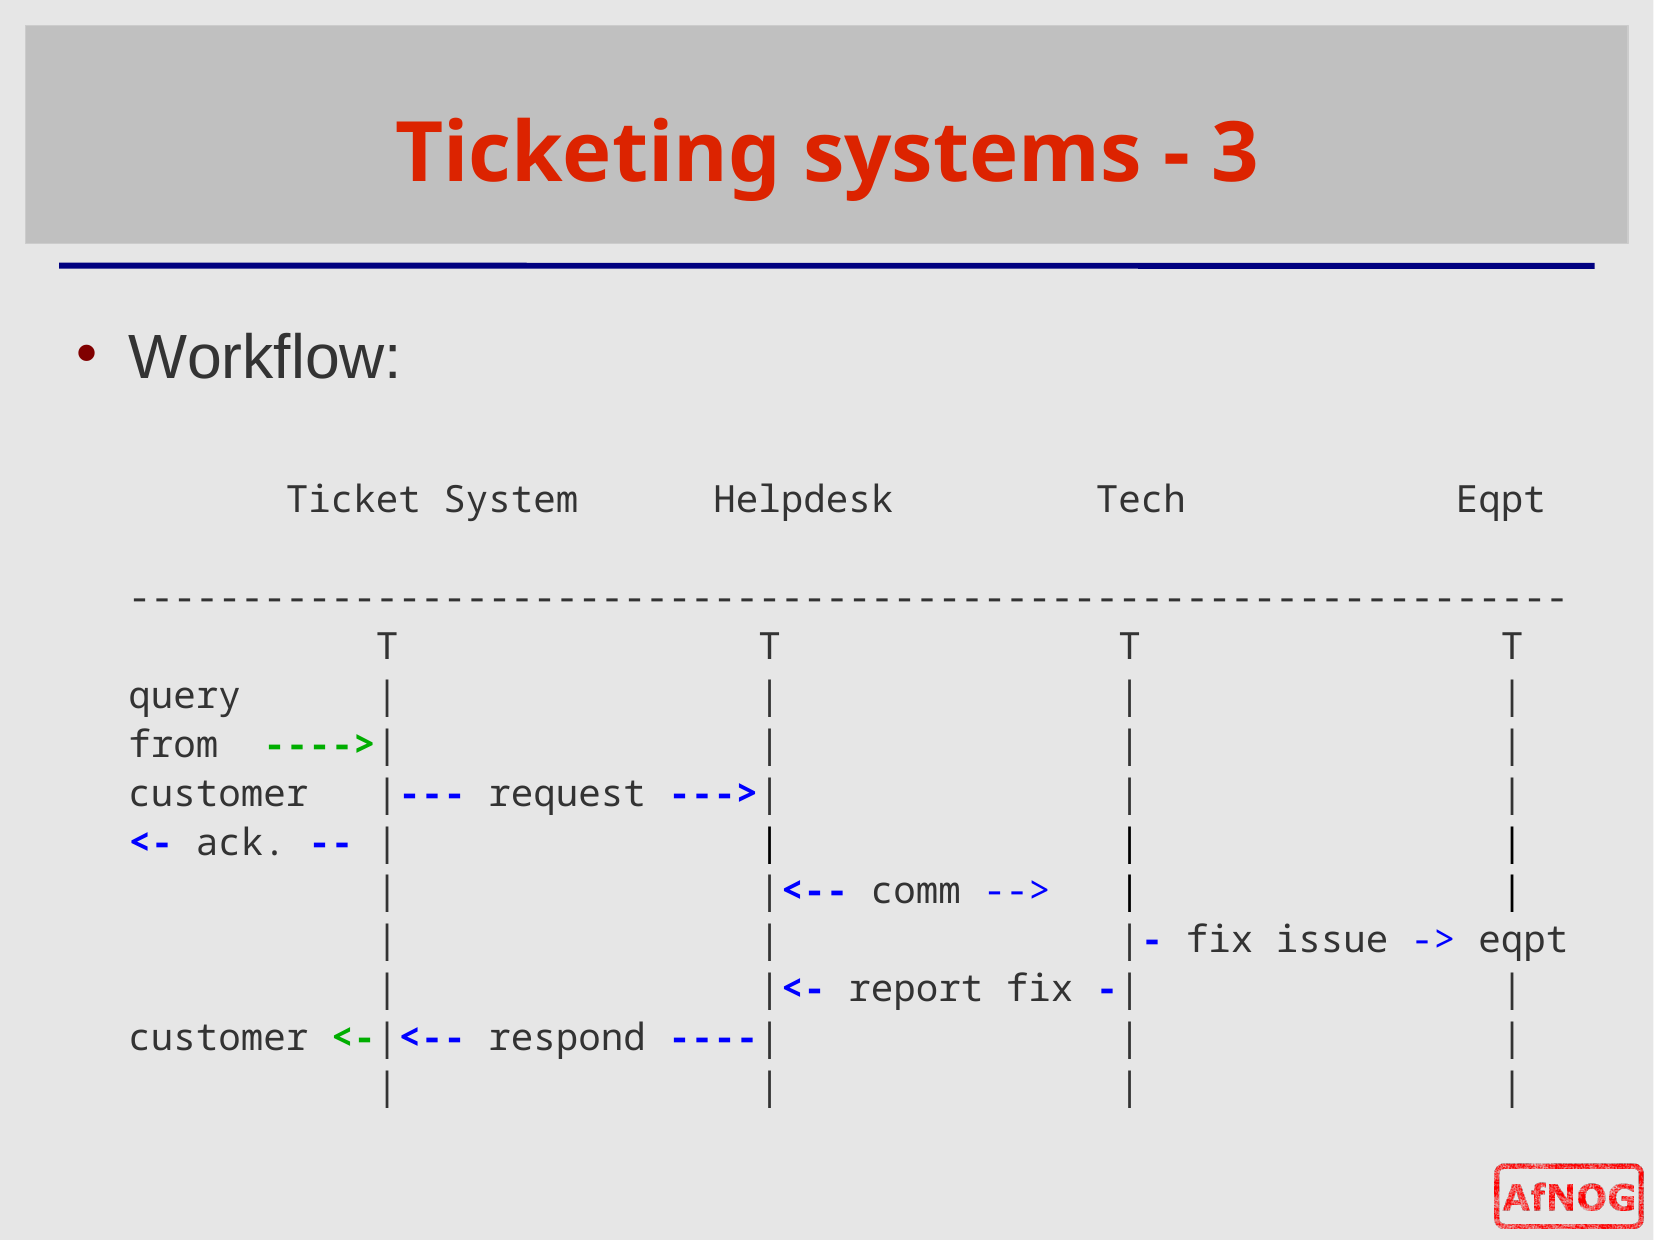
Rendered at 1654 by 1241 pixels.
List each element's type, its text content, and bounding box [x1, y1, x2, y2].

title Ticketing systems - 3 [121, 46, 1534, 254]
list Workflow: Ticket System Helpdesk Tech Eqpt ---------------------------------------------------------------- T T T T query | | | | from ---->| | | | customer |--- request --->| | | <- ack. -- | | | | | |<-- comm --> | | | | |- fix issue -> eqpt | |<- report fix -| | customer <-|<-- respond ----| | | | | | | [59, 324, 1595, 1135]
picture [1494, 1163, 1644, 1229]
